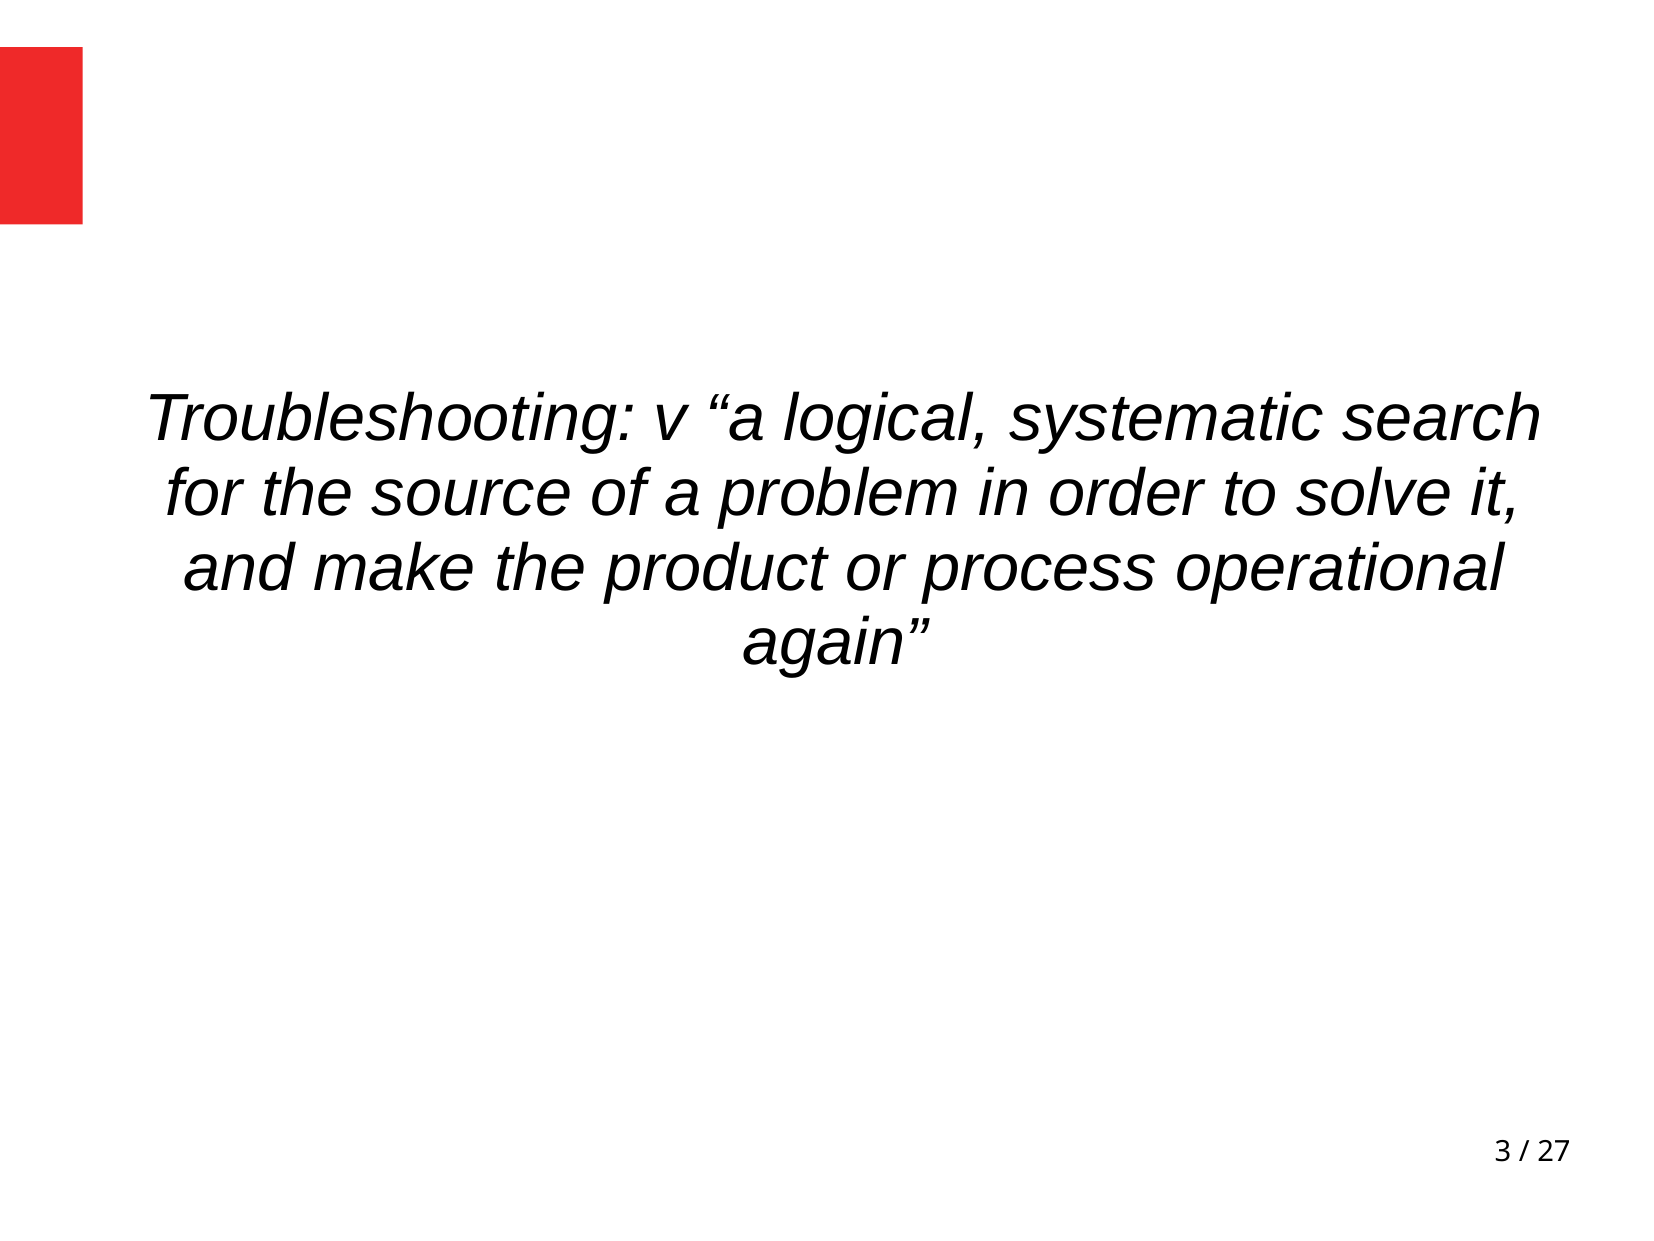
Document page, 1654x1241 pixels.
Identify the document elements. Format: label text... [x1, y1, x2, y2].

subtitle Troubleshooting: v “a logical, systematic search for the source of a problem in order to solve it, and make the product or process operational again” [118, 49, 1571, 1010]
